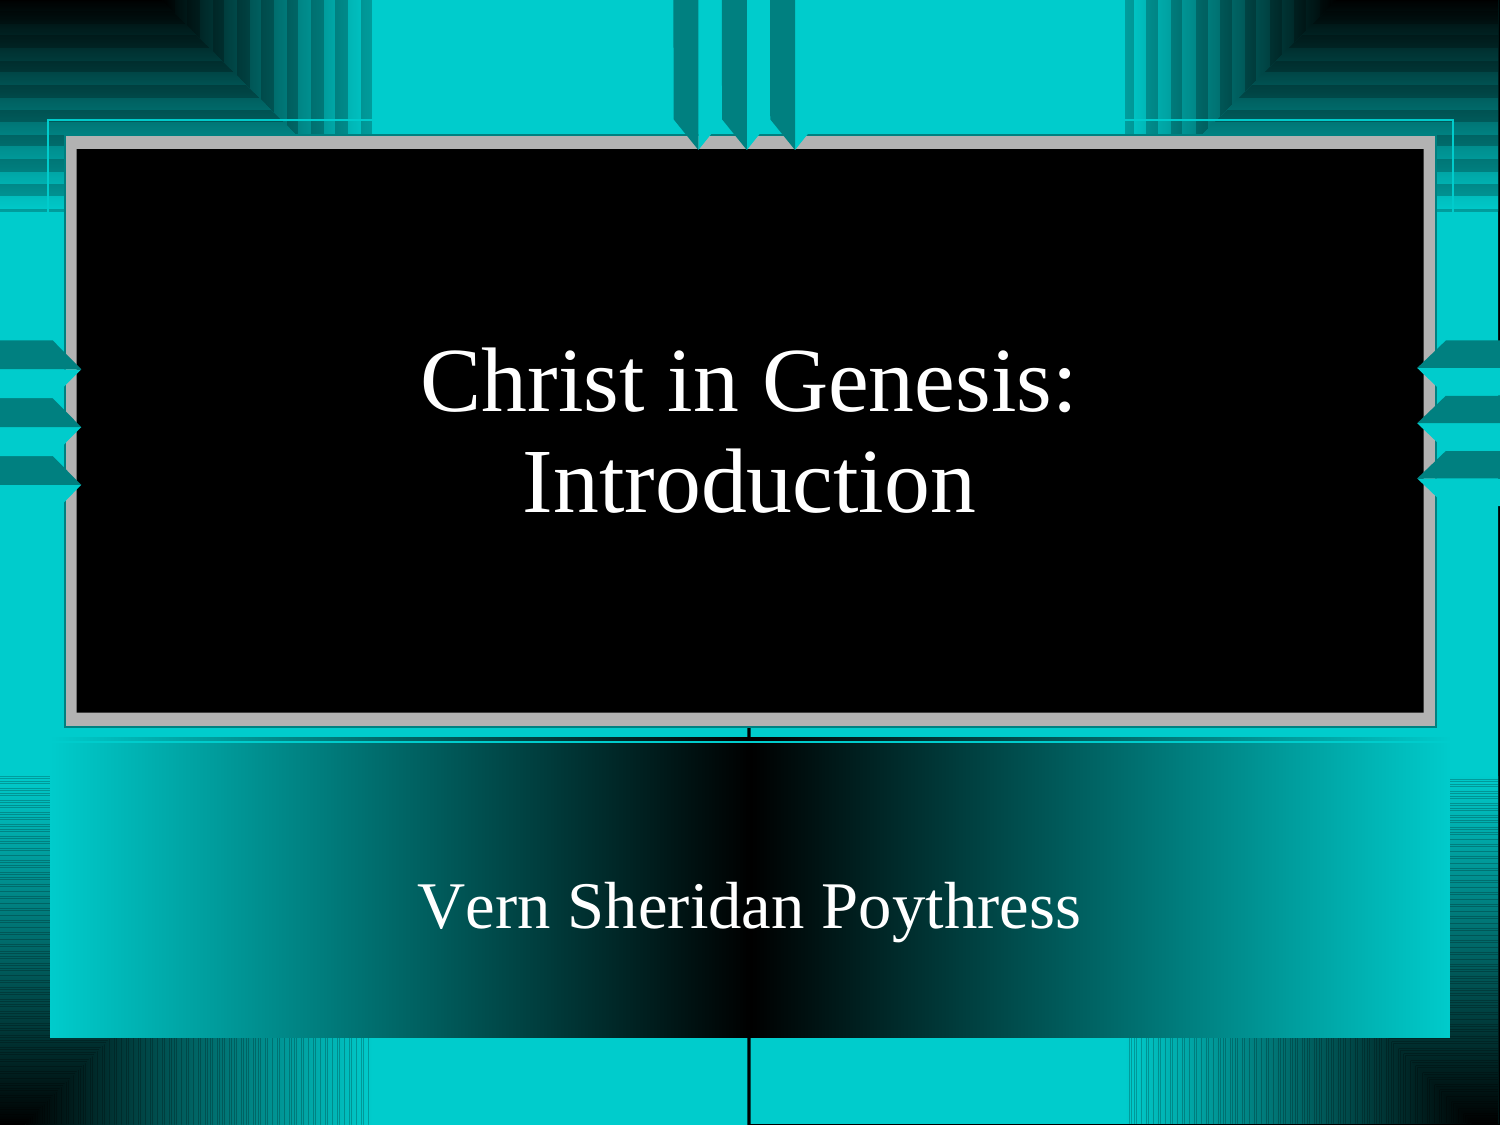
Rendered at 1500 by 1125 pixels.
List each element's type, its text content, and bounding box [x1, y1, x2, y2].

subtitle Vern Sheridan Poythress [225, 762, 1276, 1051]
title Christ in Genesis: Introduction [112, 322, 1388, 541]
